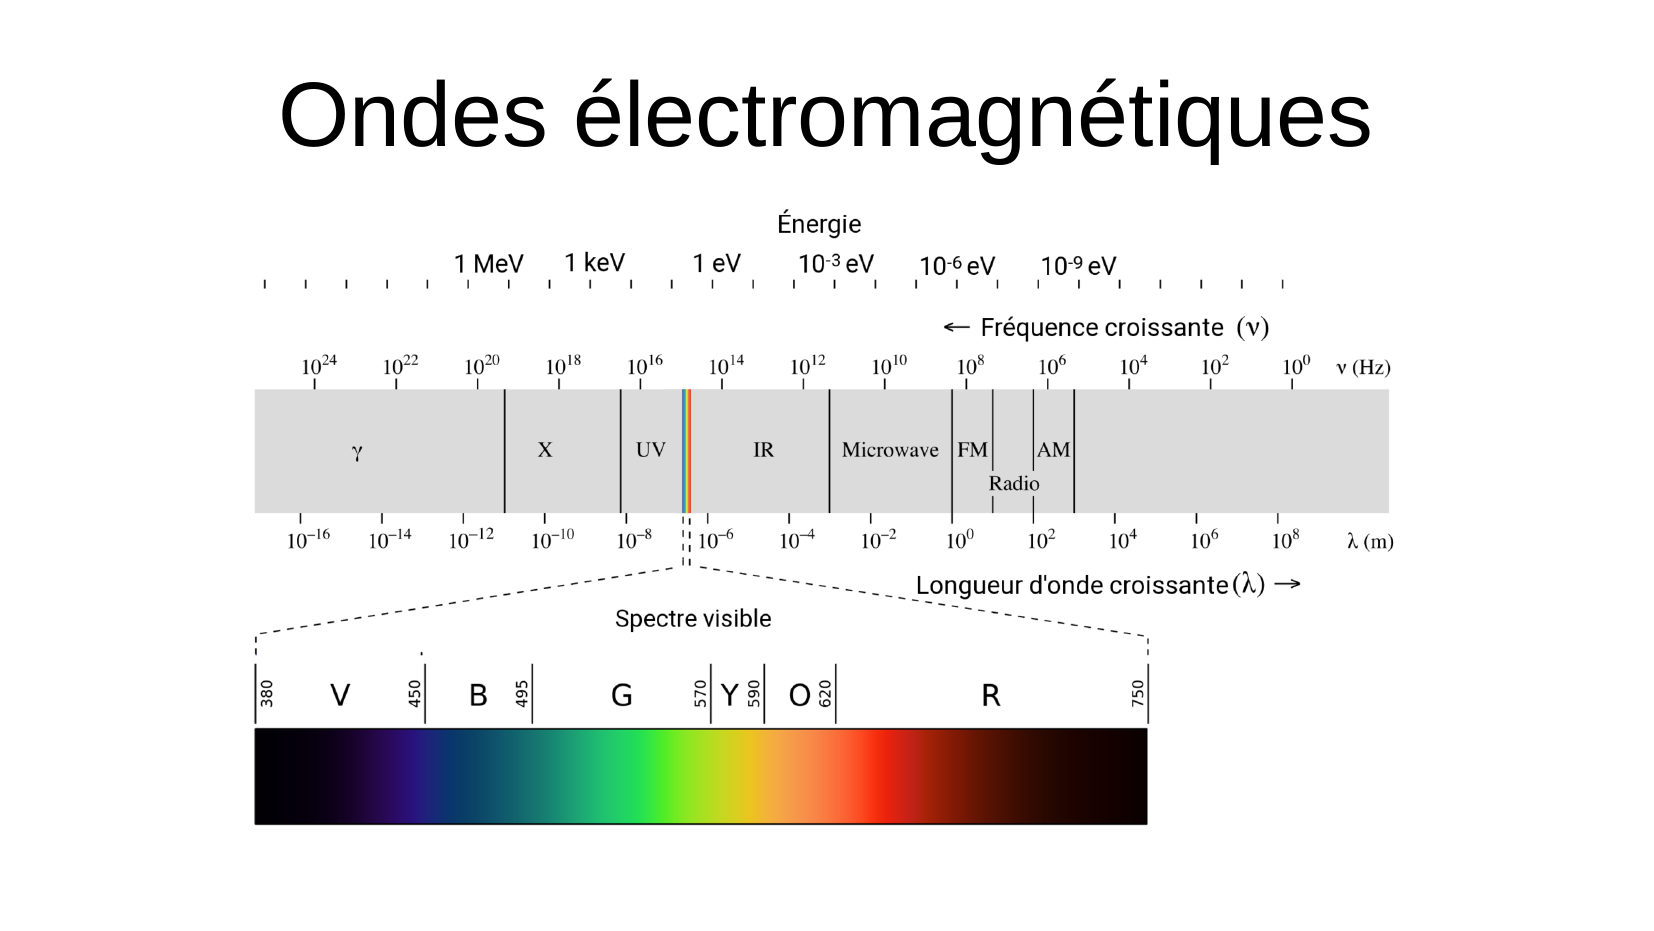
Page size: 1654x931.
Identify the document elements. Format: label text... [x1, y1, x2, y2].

title Ondes électromagnétiques [82, 37, 1571, 193]
picture [224, 200, 1424, 843]
